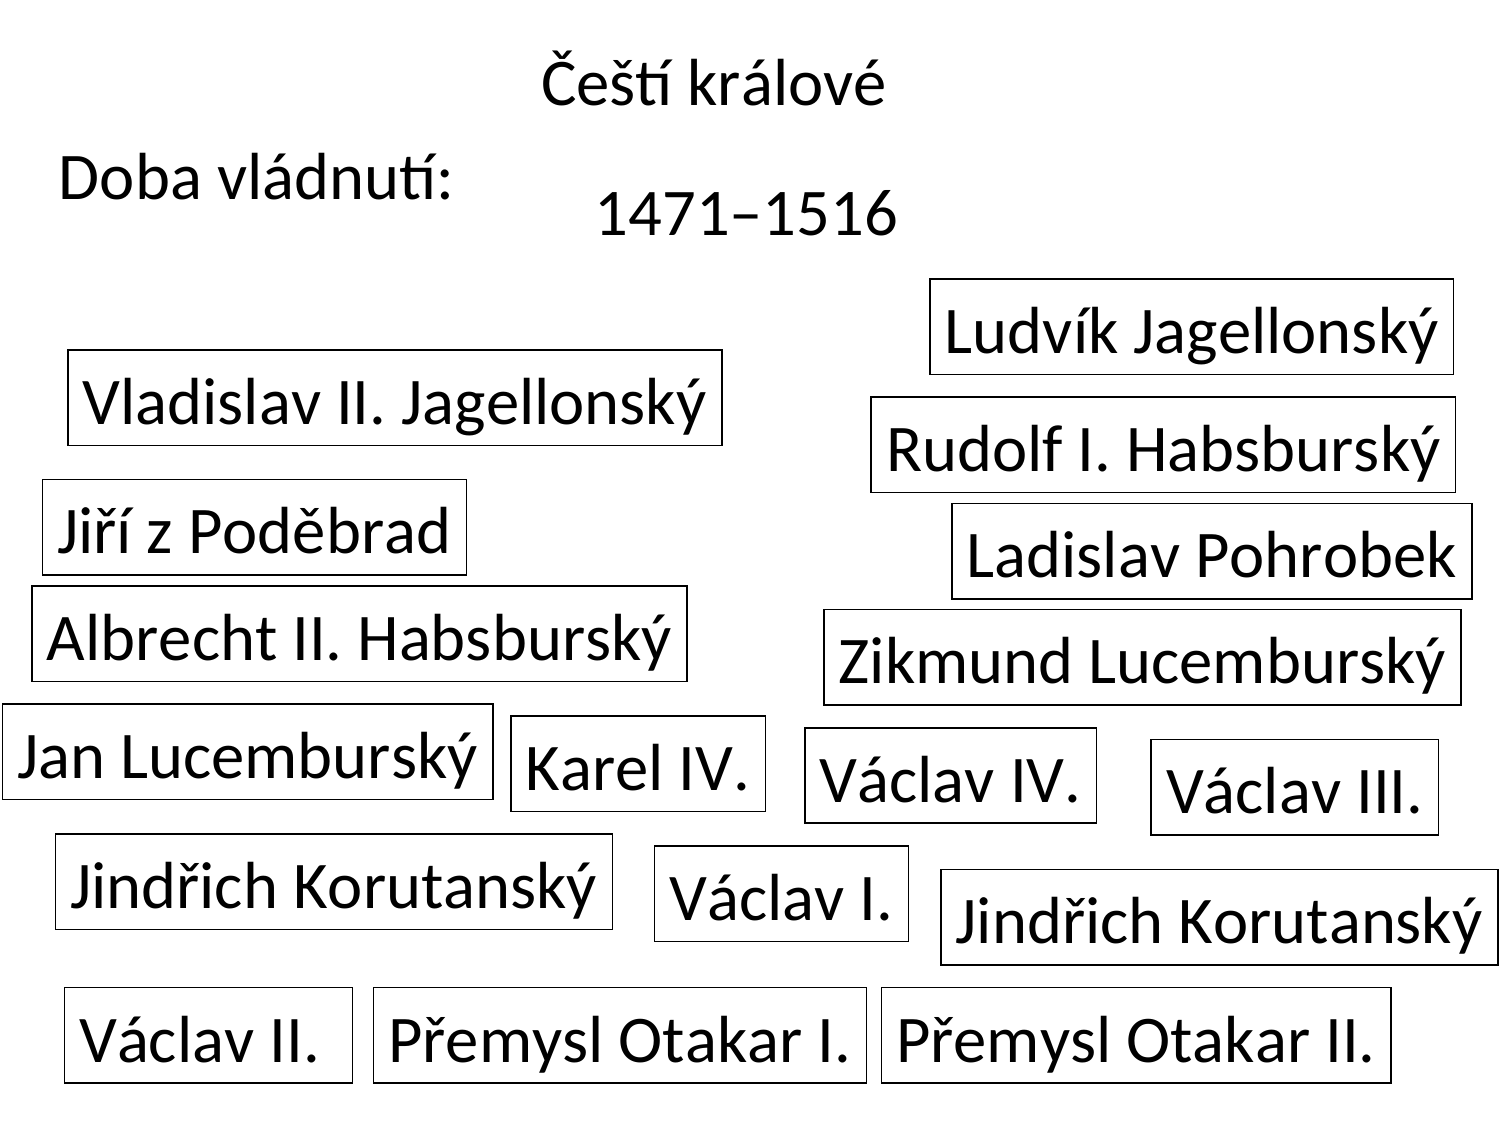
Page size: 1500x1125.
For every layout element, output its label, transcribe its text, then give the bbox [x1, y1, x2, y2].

text_box Přemysl Otakar II. [881, 987, 1392, 1084]
text_box Jindřich Korutanský [55, 834, 613, 930]
text_box Čeští králové [526, 30, 903, 127]
text_box Václav IV. [805, 727, 1097, 824]
text_box Přemysl Otakar I. [373, 987, 867, 1084]
text_box Václav I. [654, 846, 909, 942]
text_box Jindřich Korutanský [940, 869, 1498, 965]
text_box 1471–1516 [549, 160, 913, 257]
text_box Ludvík Jagellonský [929, 278, 1454, 375]
text_box Václav II. [64, 987, 353, 1084]
text_box Jan Lucemburský [2, 704, 493, 800]
text_box Vladislav II. Jagellonský [68, 349, 722, 446]
text_box Rudolf I. Habsburský [871, 397, 1456, 493]
text_box Zikmund Lucemburský [824, 609, 1462, 706]
text_box Doba vládnutí: [44, 125, 470, 221]
text_box Karel IV. [510, 716, 766, 812]
text_box Ladislav Pohrobek [951, 503, 1473, 599]
text_box Václav III. [1151, 739, 1439, 835]
text_box Jiří z Poděbrad [42, 479, 467, 576]
text_box Albrecht II. Habsburský [32, 586, 687, 682]
